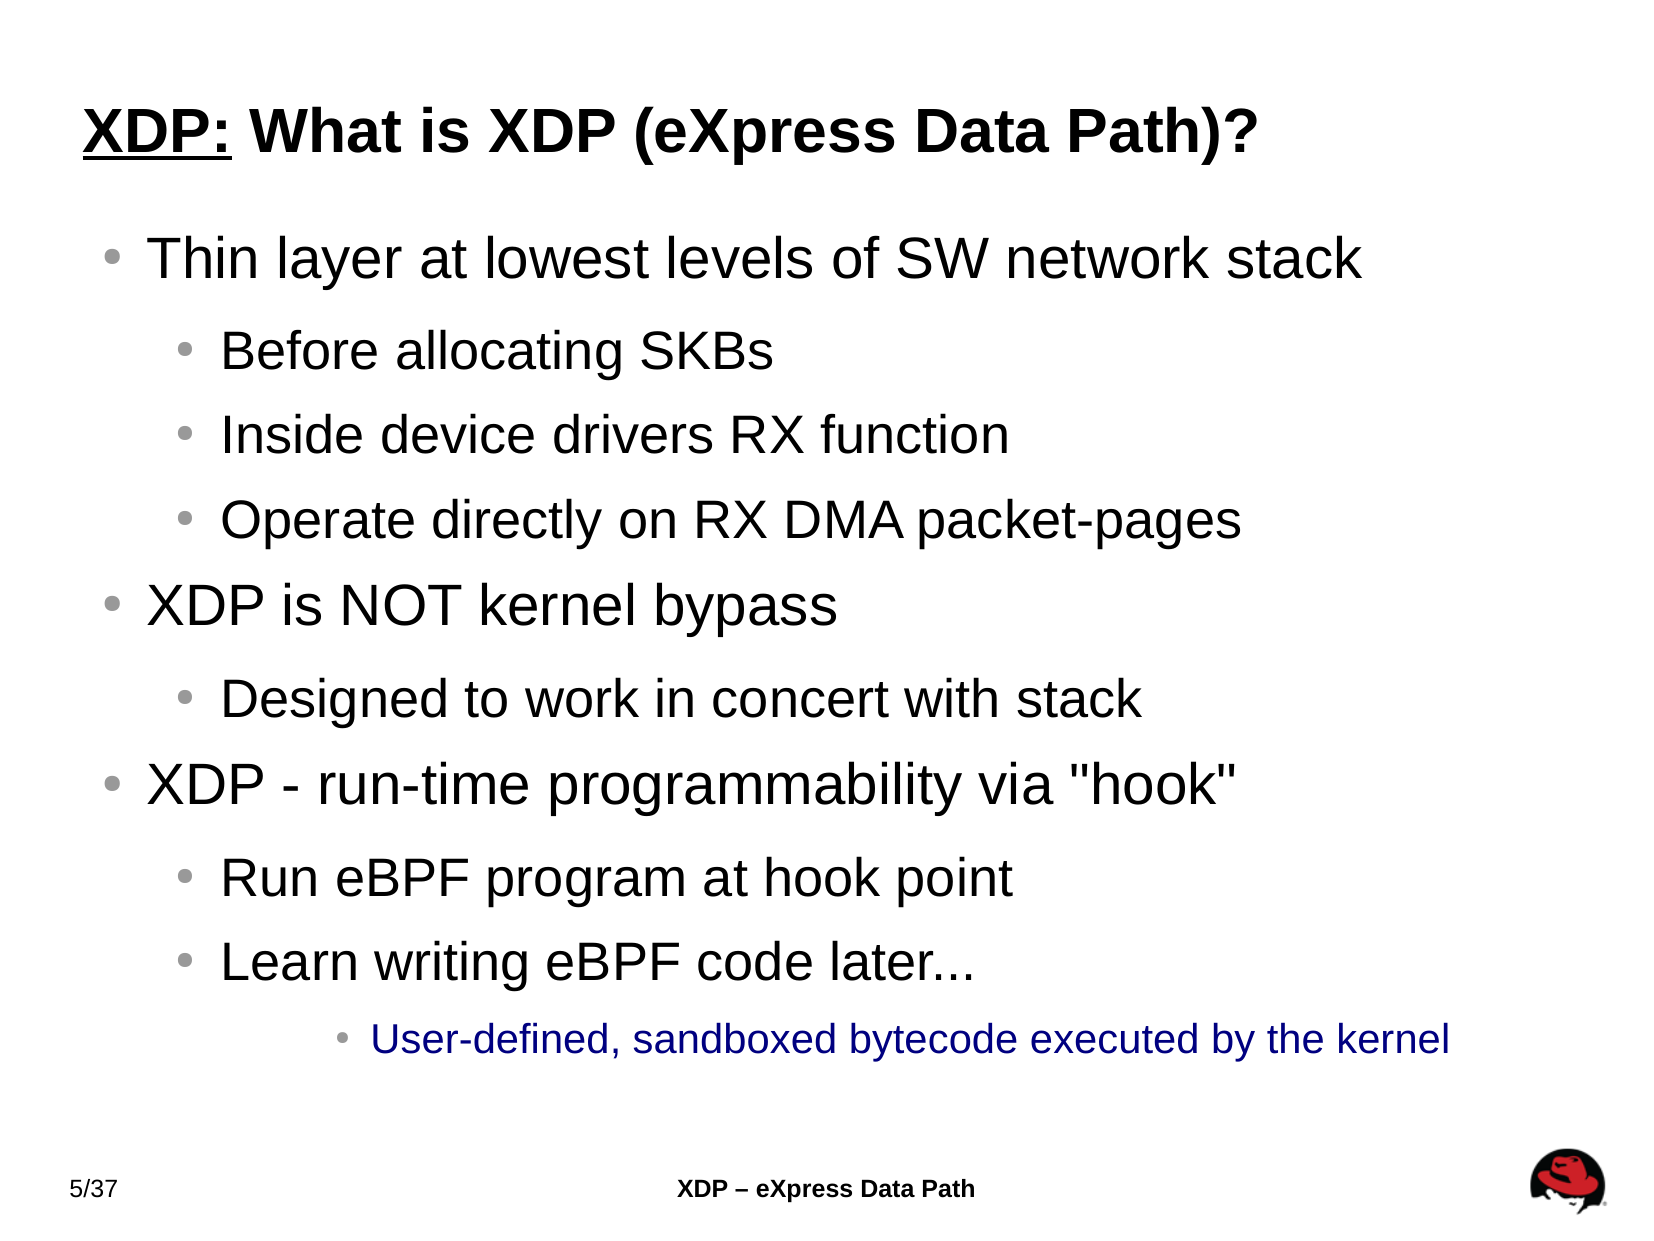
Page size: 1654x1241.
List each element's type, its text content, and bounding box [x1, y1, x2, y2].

picture [1529, 1146, 1613, 1224]
text_box [82, 37, 1571, 226]
list Thin layer at lowest levels of SW network stack Before allocating SKBs Inside device drivers RX function Operate directly on RX DMA packet-pages XDP is NOT kernel bypass Designed to work in concert with stack XDP - run-time programmability via "hook" Run eBPF program at hook point Learn writing eBPF code later... User-defined, sandboxed bytecode executed by the kernel [86, 225, 1576, 1126]
